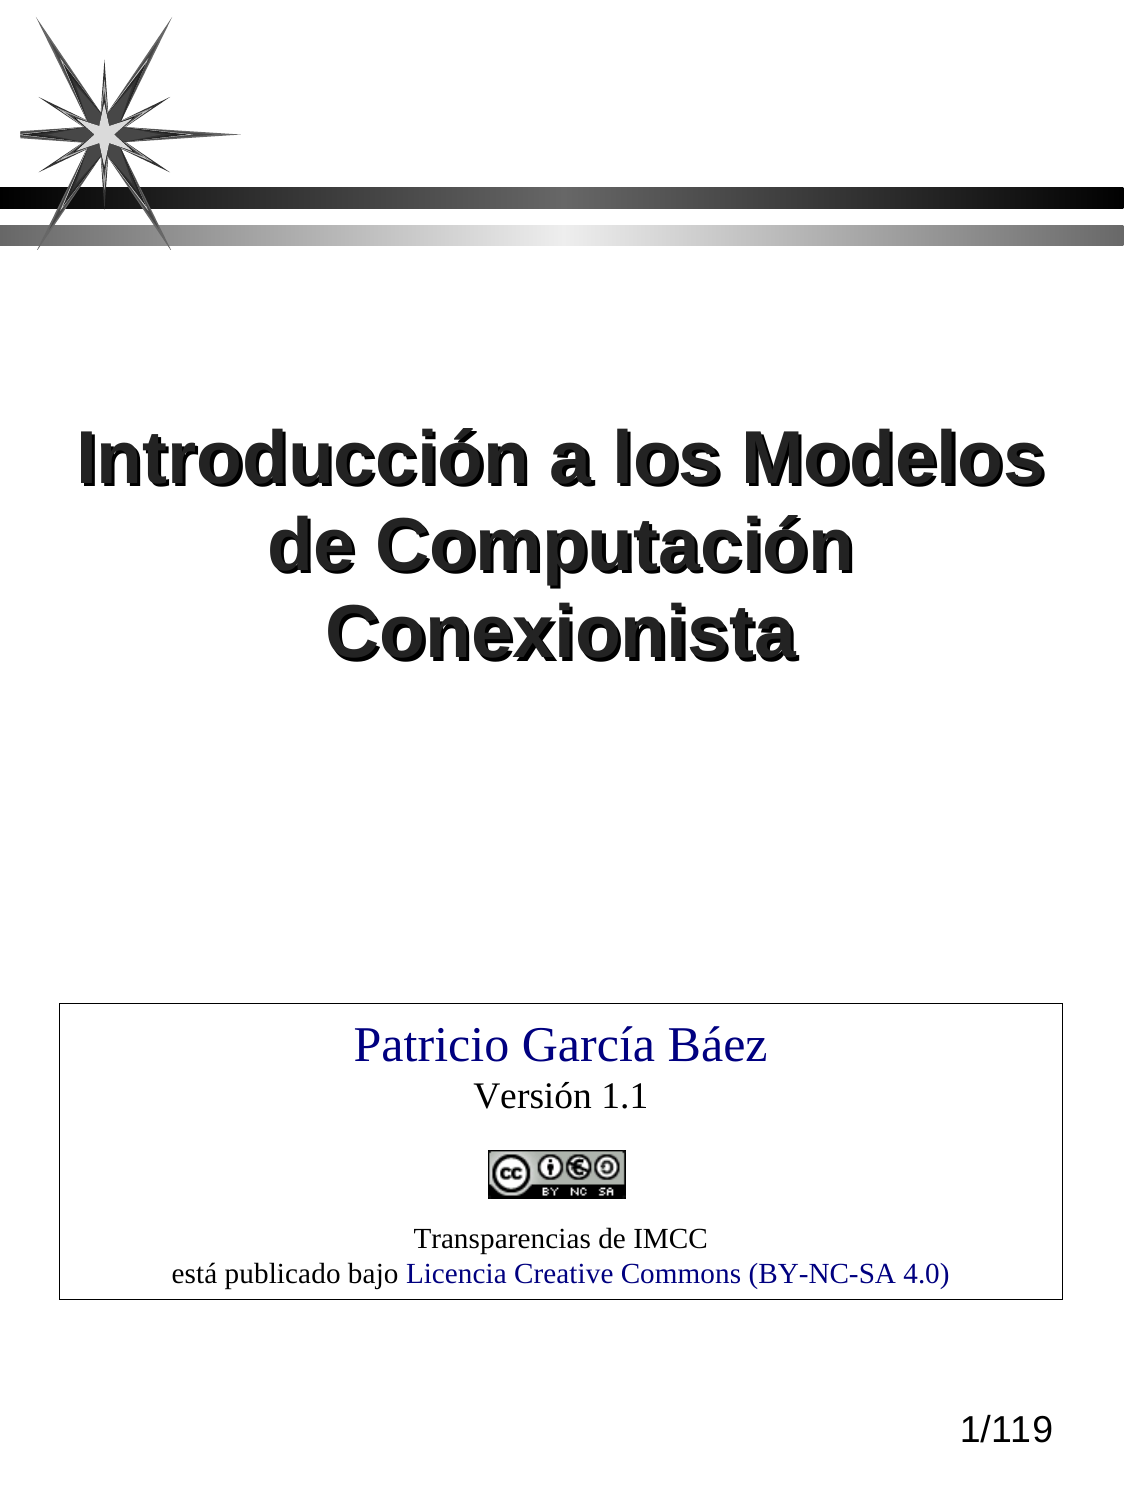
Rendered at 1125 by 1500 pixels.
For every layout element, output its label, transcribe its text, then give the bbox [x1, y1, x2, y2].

title Introducción a los Modelos de Computación Conexionista [59, 413, 1063, 672]
text_box Patricio García Báez Versión 1.1 Transparencias de IMCC está publicado bajo Licencia Creative Commons (BY-NC-SA 4.0) [59, 1003, 1063, 1300]
